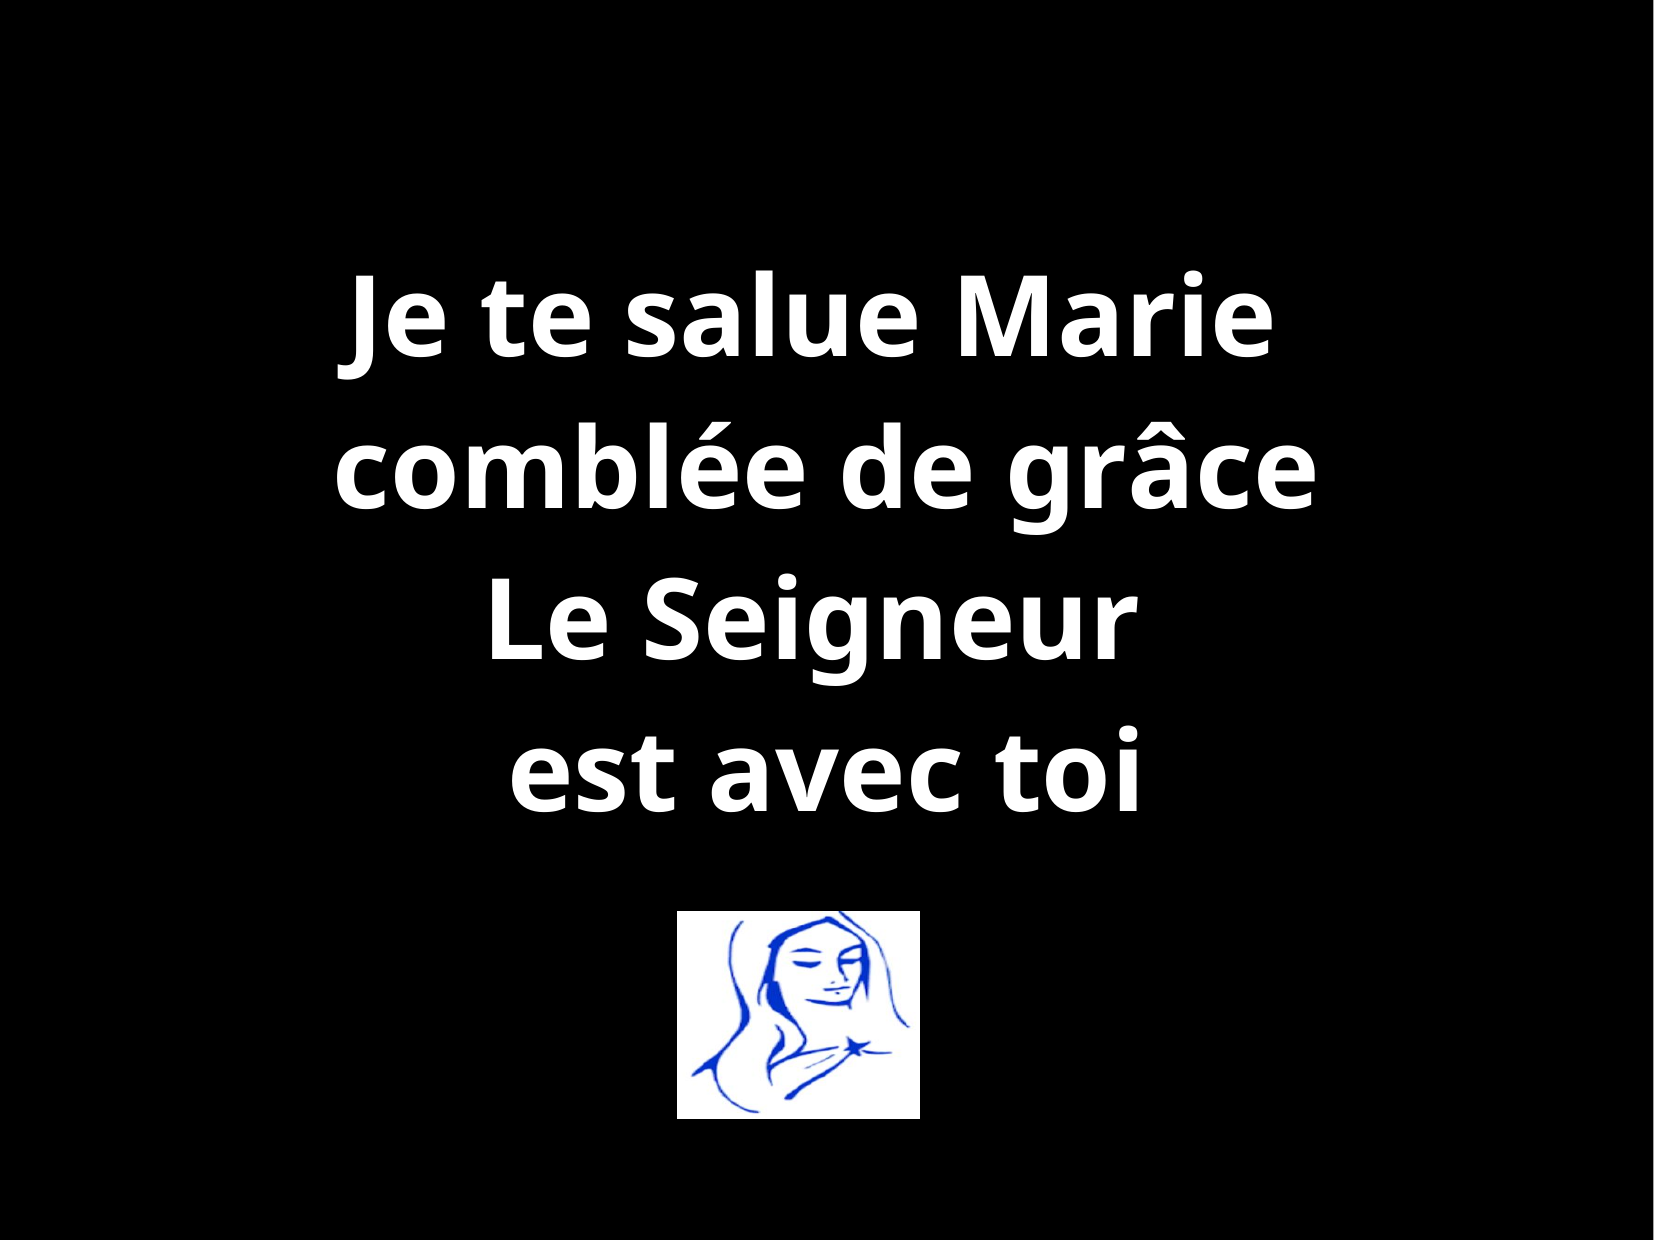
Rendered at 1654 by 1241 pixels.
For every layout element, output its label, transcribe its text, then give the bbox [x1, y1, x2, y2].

picture [677, 911, 920, 1119]
subtitle Je te salue Marie comblée de grâce Le Seigneur est avec toi [23, 0, 1630, 1236]
